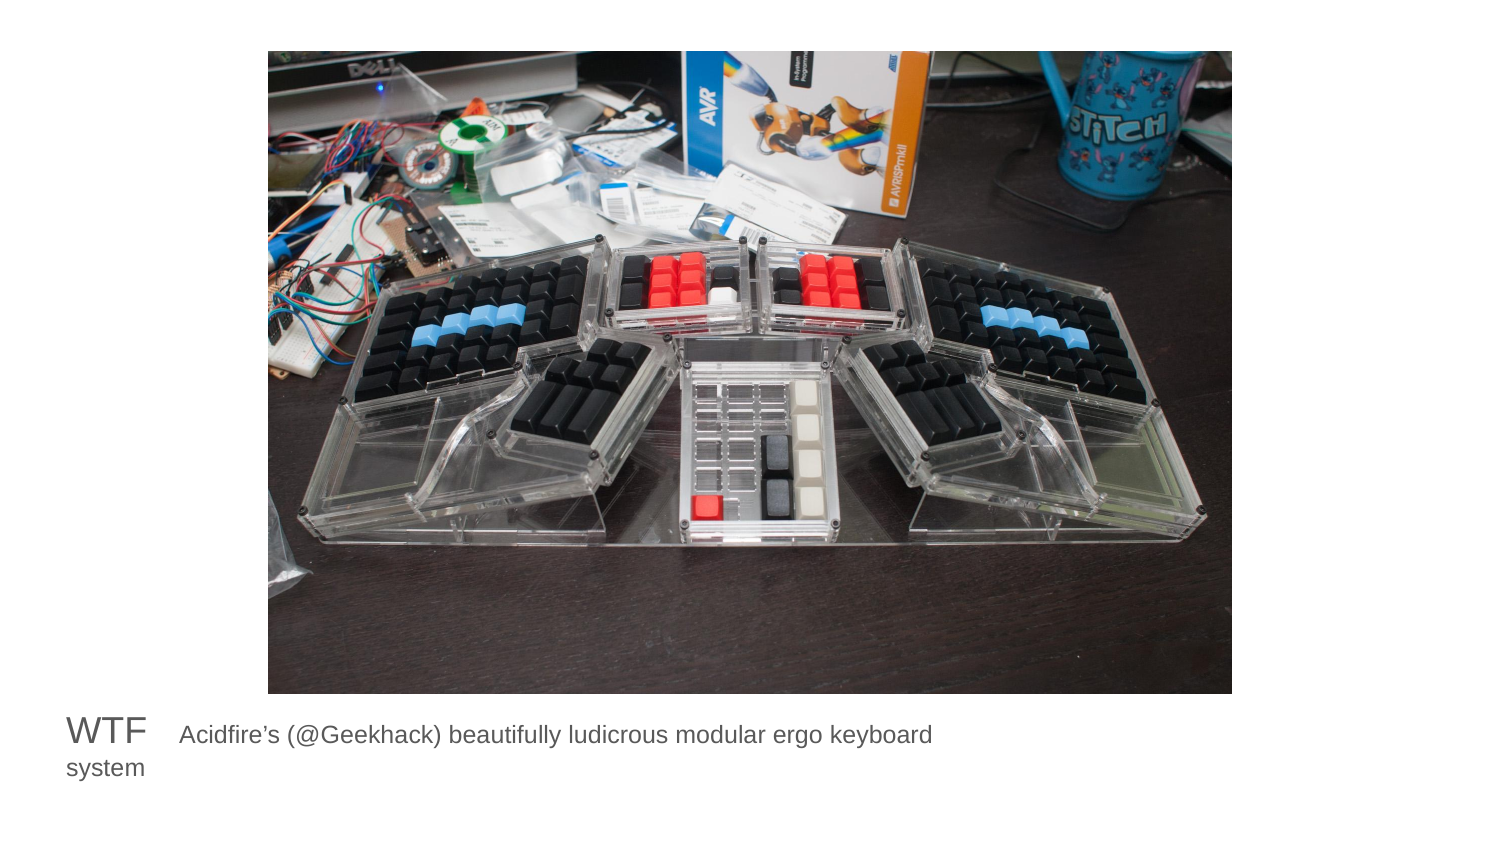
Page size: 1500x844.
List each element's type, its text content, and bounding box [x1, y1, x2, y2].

list WTF Acidfire’s (@Geekhack) beautifully ludicrous modular ergo keyboard system [51, 694, 1036, 794]
picture [268, 51, 1232, 694]
